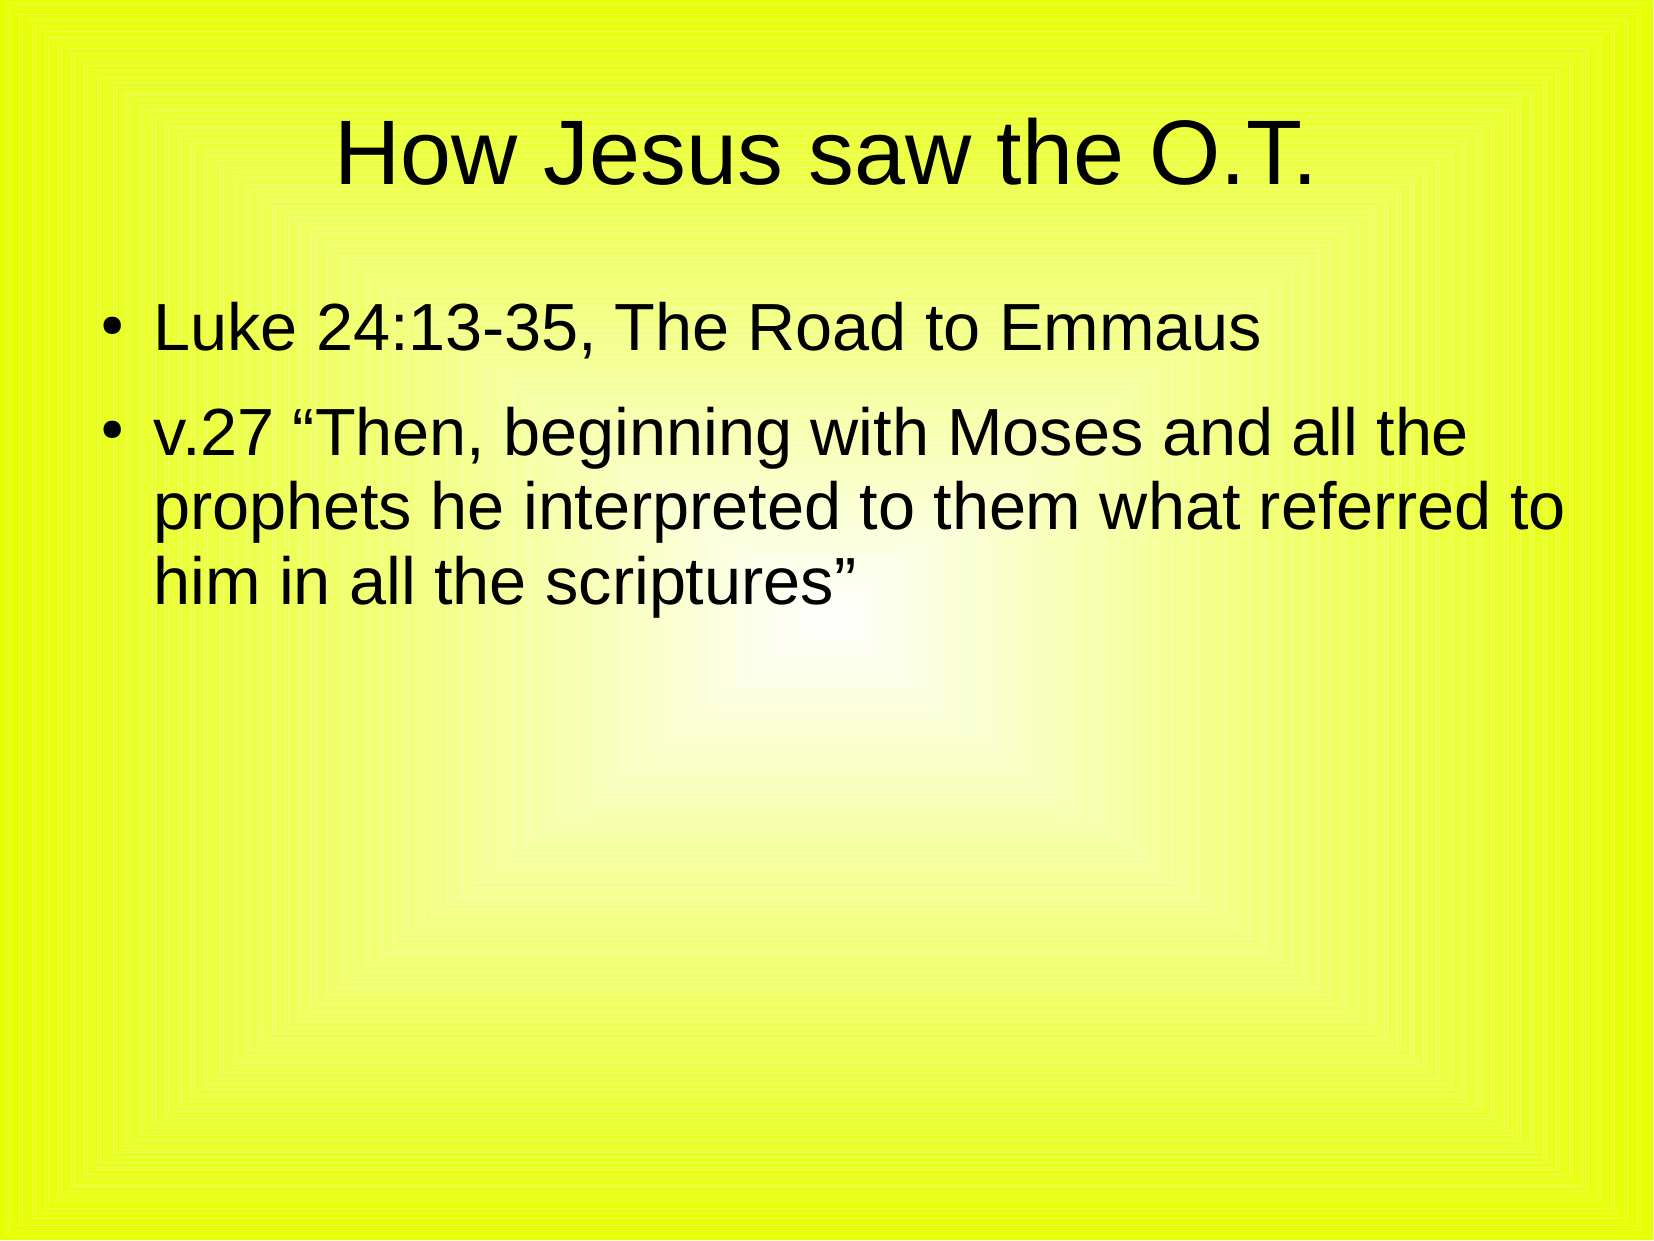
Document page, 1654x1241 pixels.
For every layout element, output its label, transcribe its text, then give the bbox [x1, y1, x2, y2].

title How Jesus saw the O.T. [82, 49, 1571, 257]
list Luke 24:13-35, The Road to Emmaus v.27 “Then, beginning with Moses and all the prophets he interpreted to them what referred to him in all the scriptures” [82, 290, 1571, 1094]
